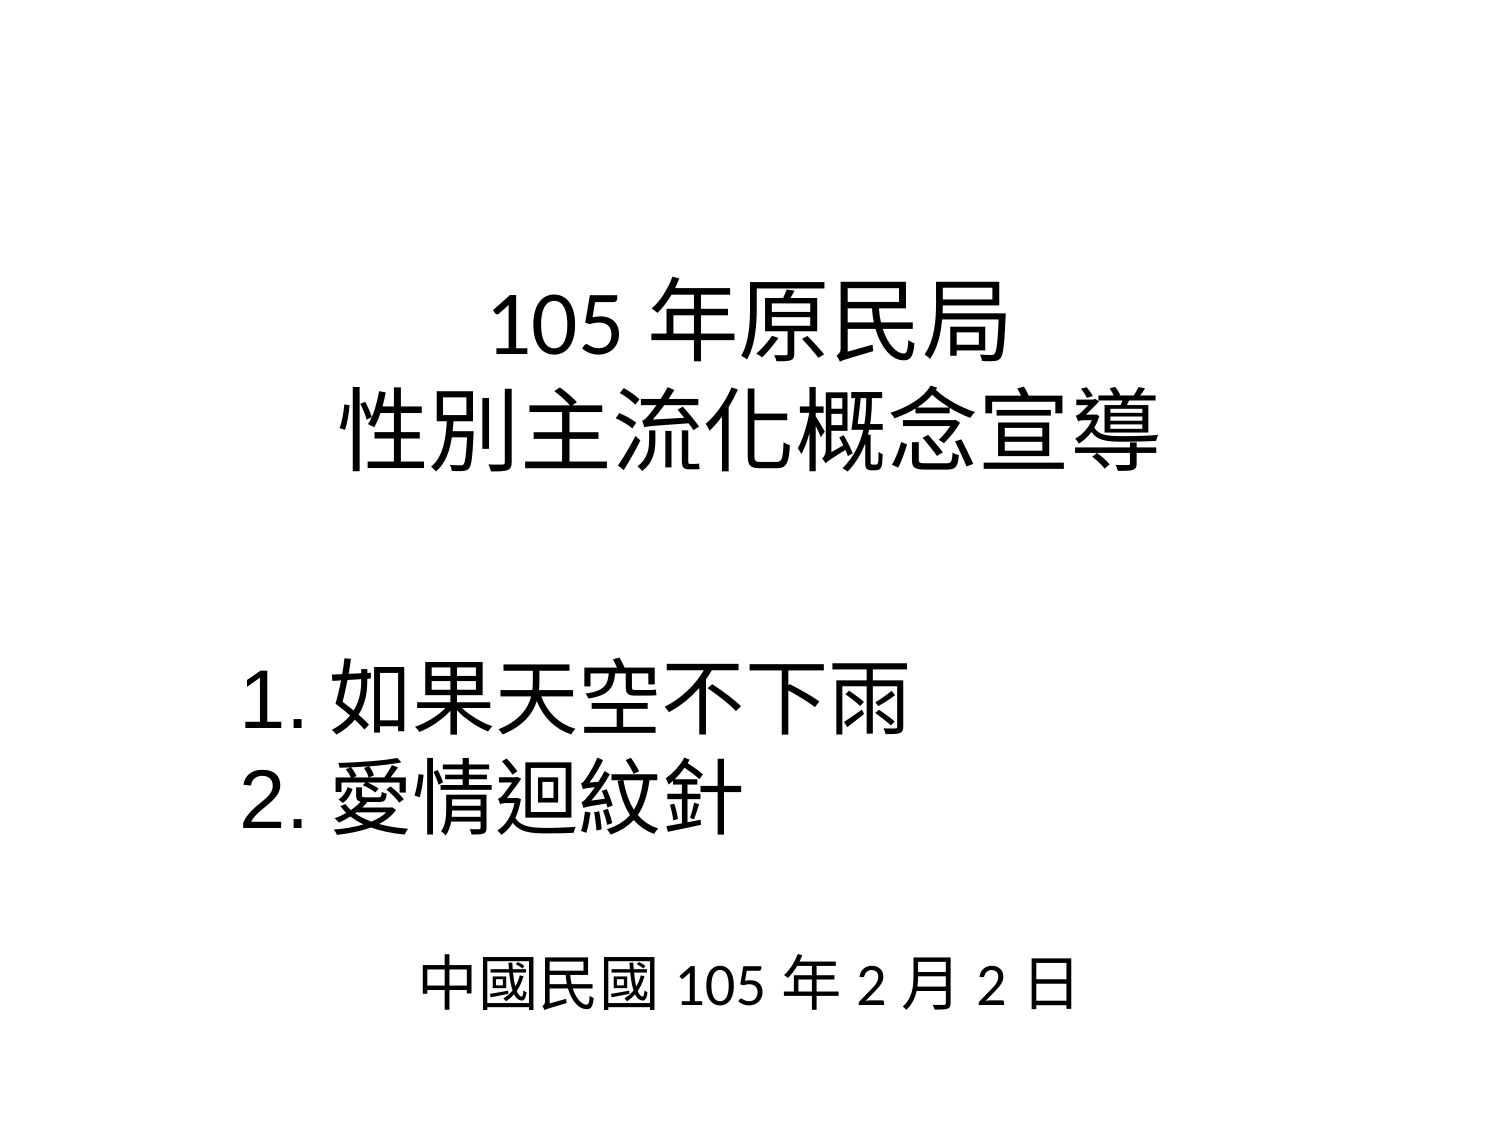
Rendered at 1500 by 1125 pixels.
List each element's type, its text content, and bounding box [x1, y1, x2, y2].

title 105年原民局 性別主流化概念宣導 [112, 255, 1388, 591]
subtitle 1.如果天空不下雨 2.愛情迴紋針 中國民國105年2月2日 [225, 637, 1275, 1012]
